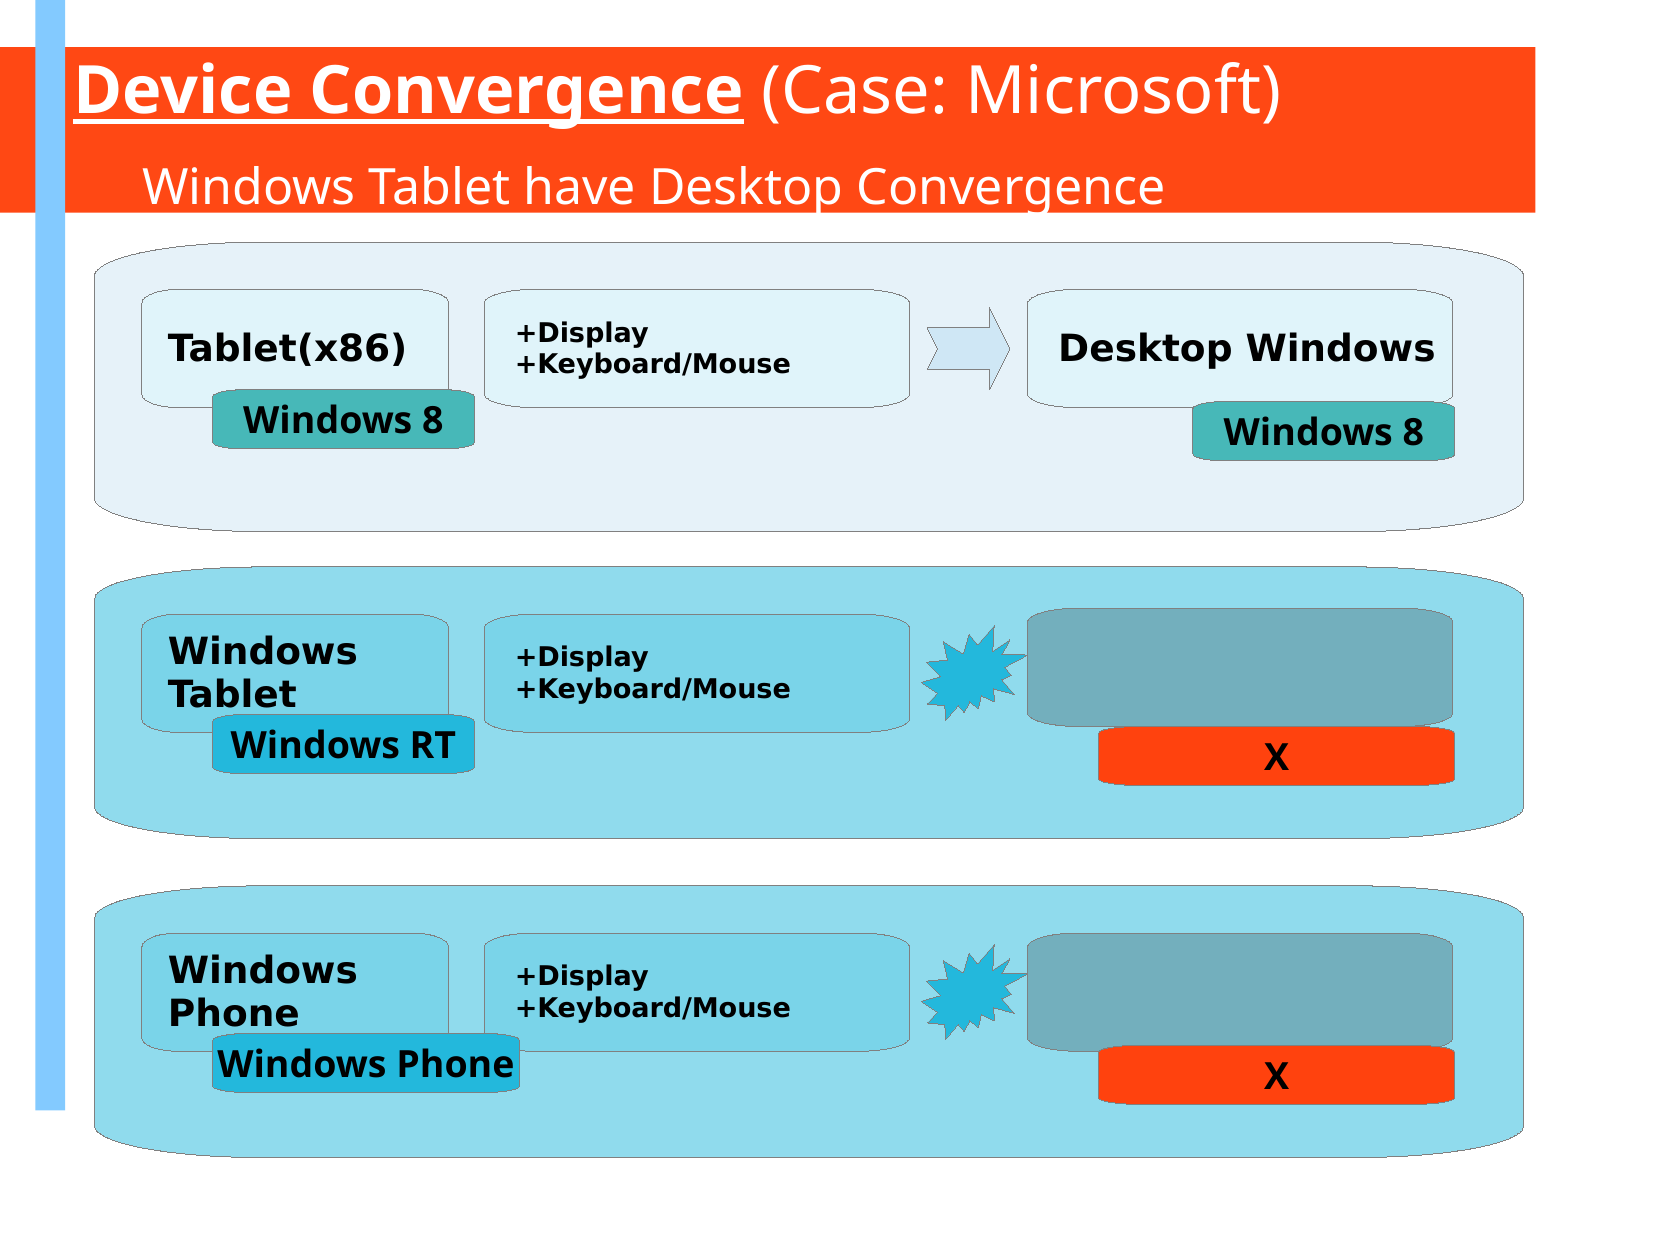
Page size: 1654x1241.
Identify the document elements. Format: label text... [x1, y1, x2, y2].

text_box +Display +Keyboard/Mouse [484, 289, 910, 408]
text_box Tablet(x86) [141, 289, 449, 408]
text_box [94, 242, 1524, 532]
text_box Windows 8 [1192, 401, 1455, 461]
text_box Windows RT [212, 714, 475, 774]
text_box X [1098, 726, 1455, 786]
text_box Desktop Windows [1027, 289, 1453, 408]
text_box Windows Phone [141, 933, 449, 1052]
text_box +Display +Keyboard/Mouse [484, 933, 910, 1052]
text_box [94, 566, 1524, 839]
text_box [94, 885, 1524, 1158]
text_box X [1098, 1045, 1455, 1105]
text_box Windows Phone [212, 1033, 520, 1093]
title Device Convergence (Case: Microsoft) Windows Tablet have Desktop Convergence [73, 29, 1536, 237]
text_box Windows 8 [212, 389, 475, 449]
text_box Windows Tablet [141, 614, 449, 733]
text_box +Display +Keyboard/Mouse [484, 614, 910, 733]
